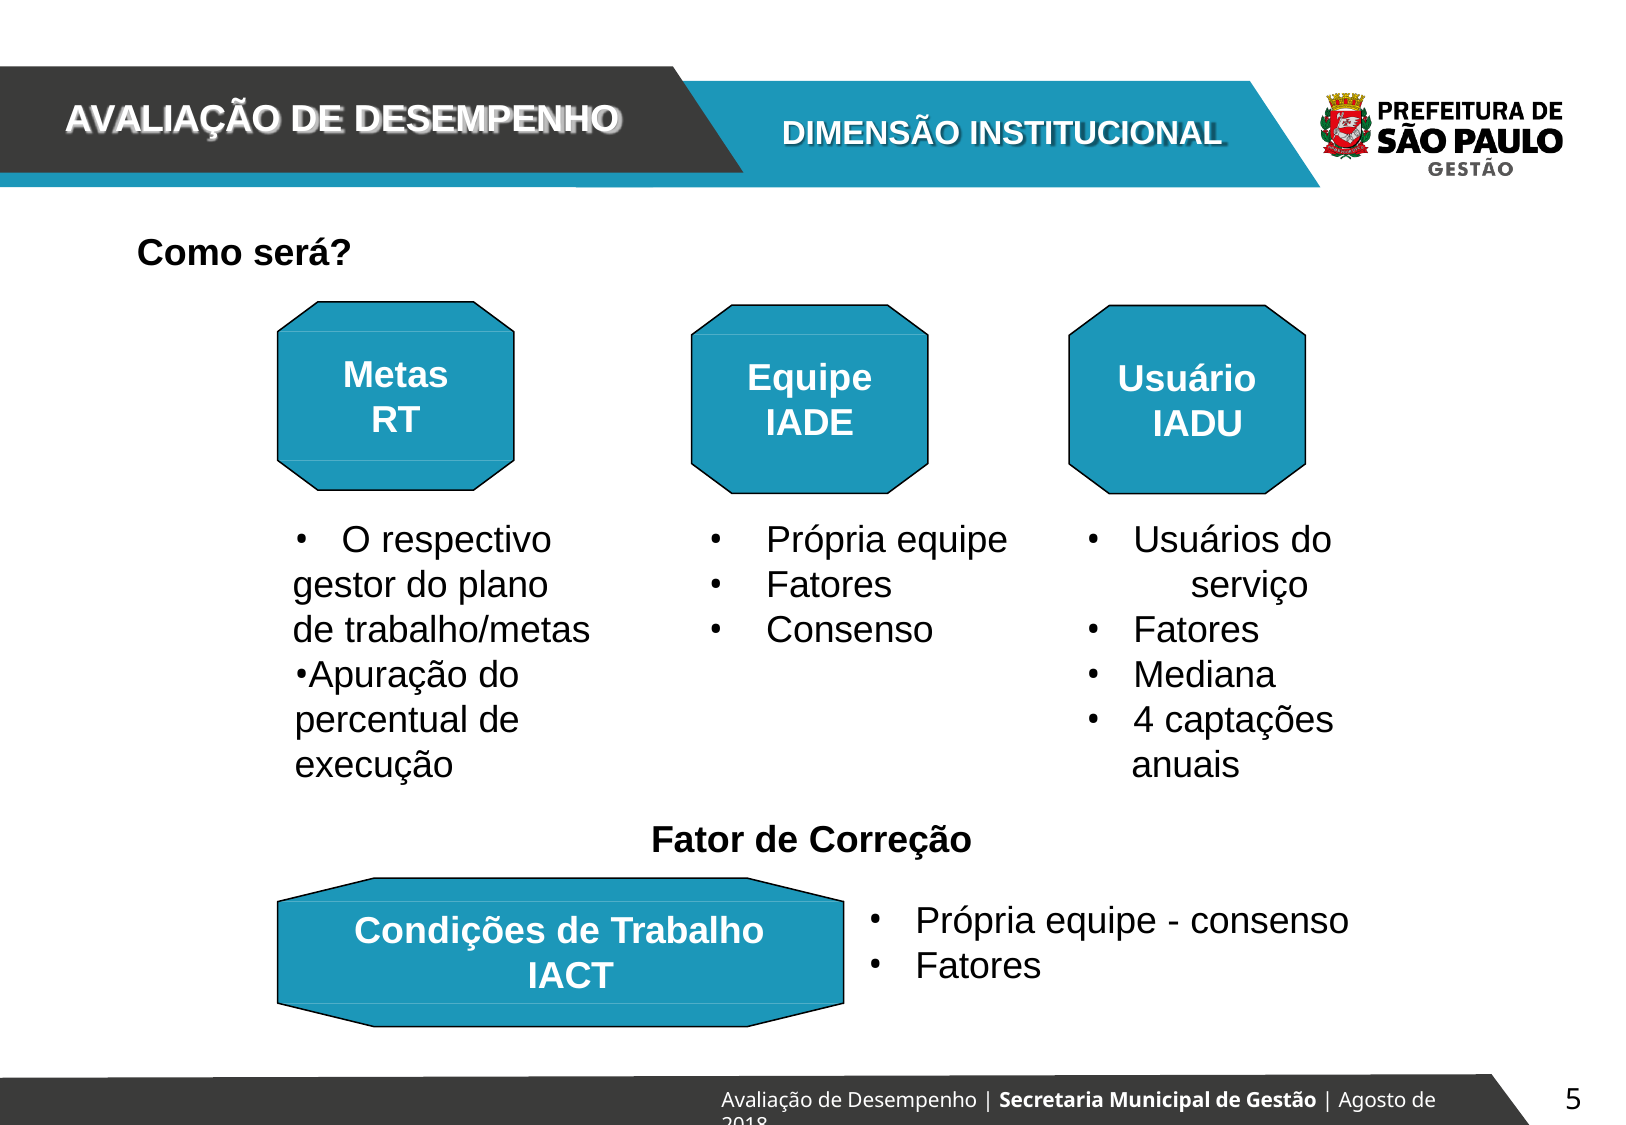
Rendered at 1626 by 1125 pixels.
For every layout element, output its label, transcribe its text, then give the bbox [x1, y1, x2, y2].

title AVALIAÇÃO DE DESEMPENHO [62, 91, 624, 141]
text_box Fator de Correção [648, 813, 976, 863]
text_box DIMENSÃO INSTITUCIONAL [779, 108, 1229, 154]
text_box [41, 82, 659, 167]
text_box [279, 303, 513, 489]
text_box [279, 879, 842, 1025]
text_box gestor do plano de trabalho/metas Apuração do percentual de execução [290, 558, 595, 788]
text_box Usuários do serviço Fatores Mediana 4 captações anuais [1082, 513, 1336, 788]
text_box Equipe IADE [745, 351, 875, 446]
text_box 2 [1560, 1078, 1586, 1119]
text_box Como será? [134, 226, 356, 276]
text_box Metas RT [340, 348, 452, 443]
text_box Condições de Trabalho IACT [352, 904, 770, 999]
text_box Avaliação de Desempenho | Secretaria Municipal de Gestão | Agosto de 2018 [719, 1084, 1474, 1114]
text_box Própria equipe Fatores Consenso [704, 513, 1010, 653]
text_box [693, 306, 927, 492]
text_box O respectivo [290, 513, 553, 558]
text_box [1070, 307, 1304, 492]
text_box [761, 101, 1260, 176]
text_box Usuário IADU [1115, 351, 1260, 446]
text_box Própria equipe - consenso Fatores [864, 893, 1353, 988]
